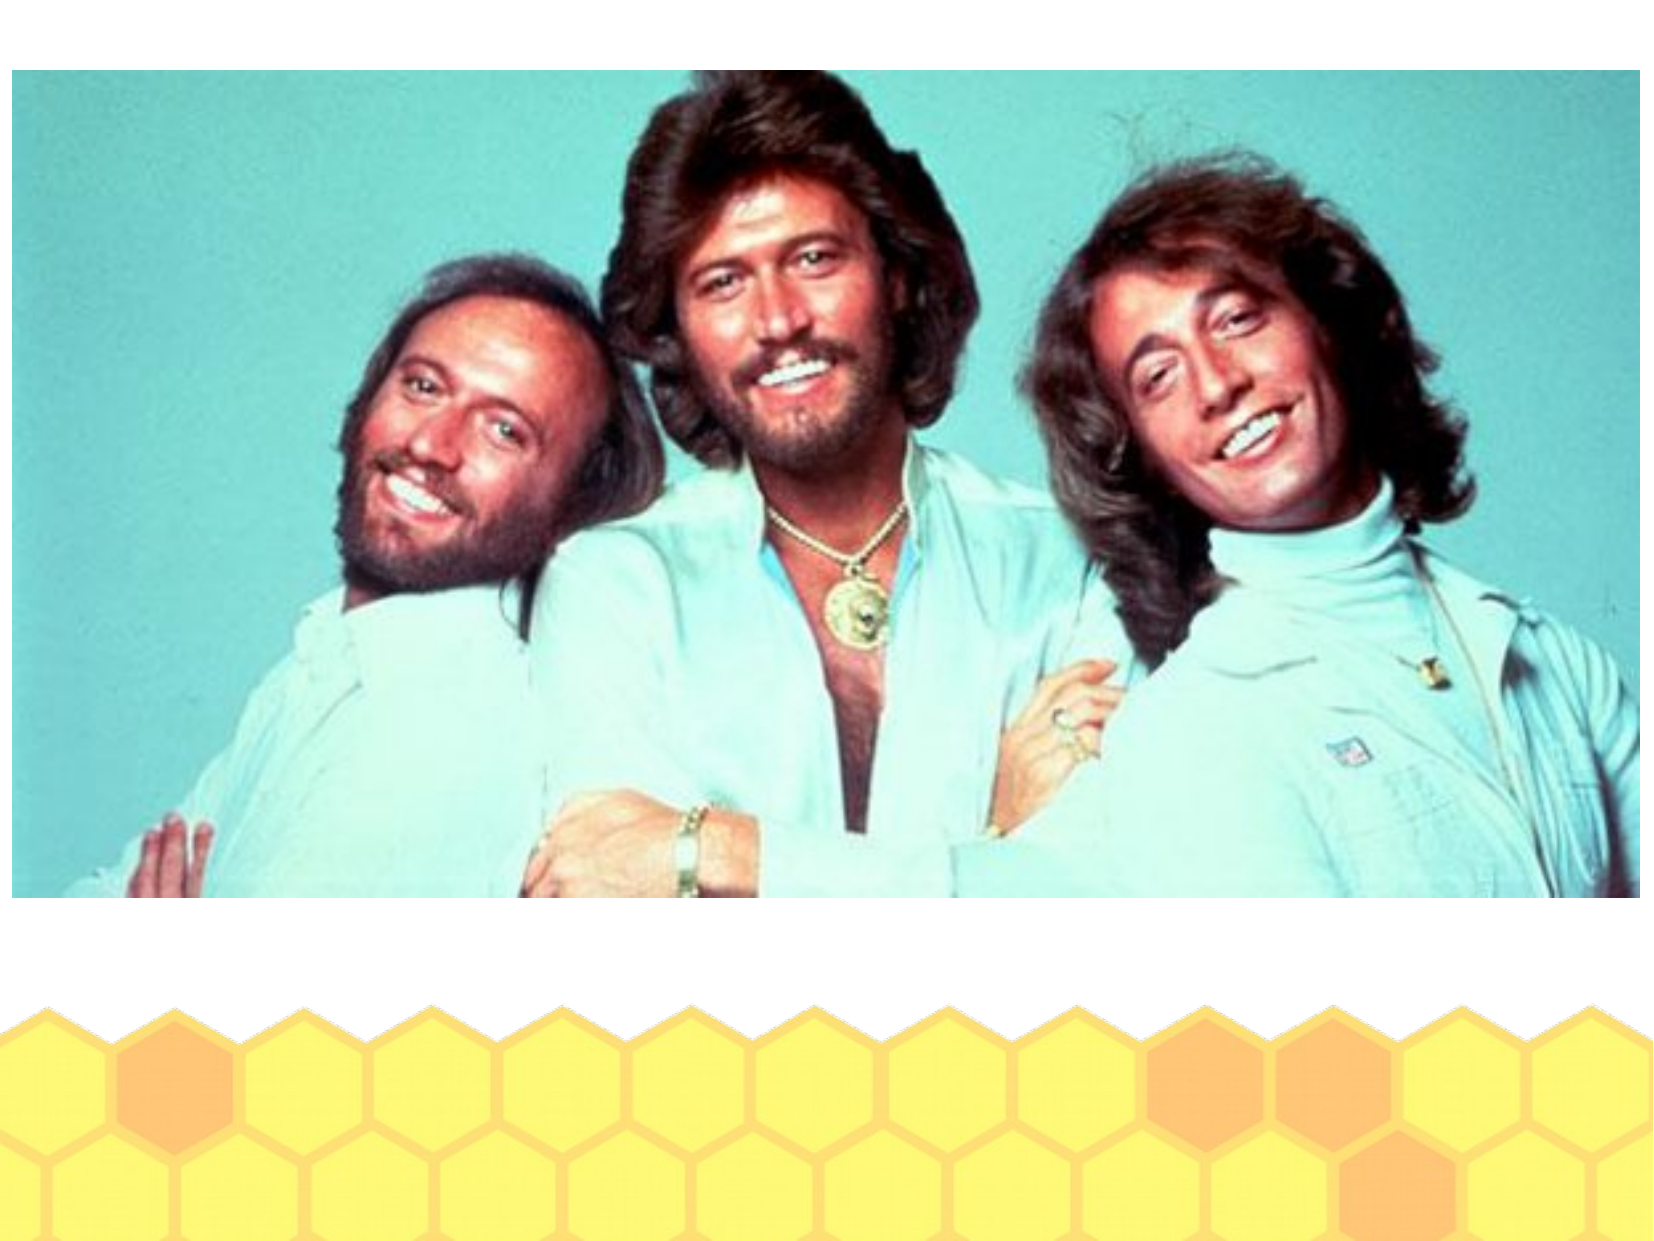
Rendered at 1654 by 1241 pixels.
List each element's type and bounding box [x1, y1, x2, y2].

picture [0, 1001, 1654, 1241]
picture [12, 70, 1640, 898]
